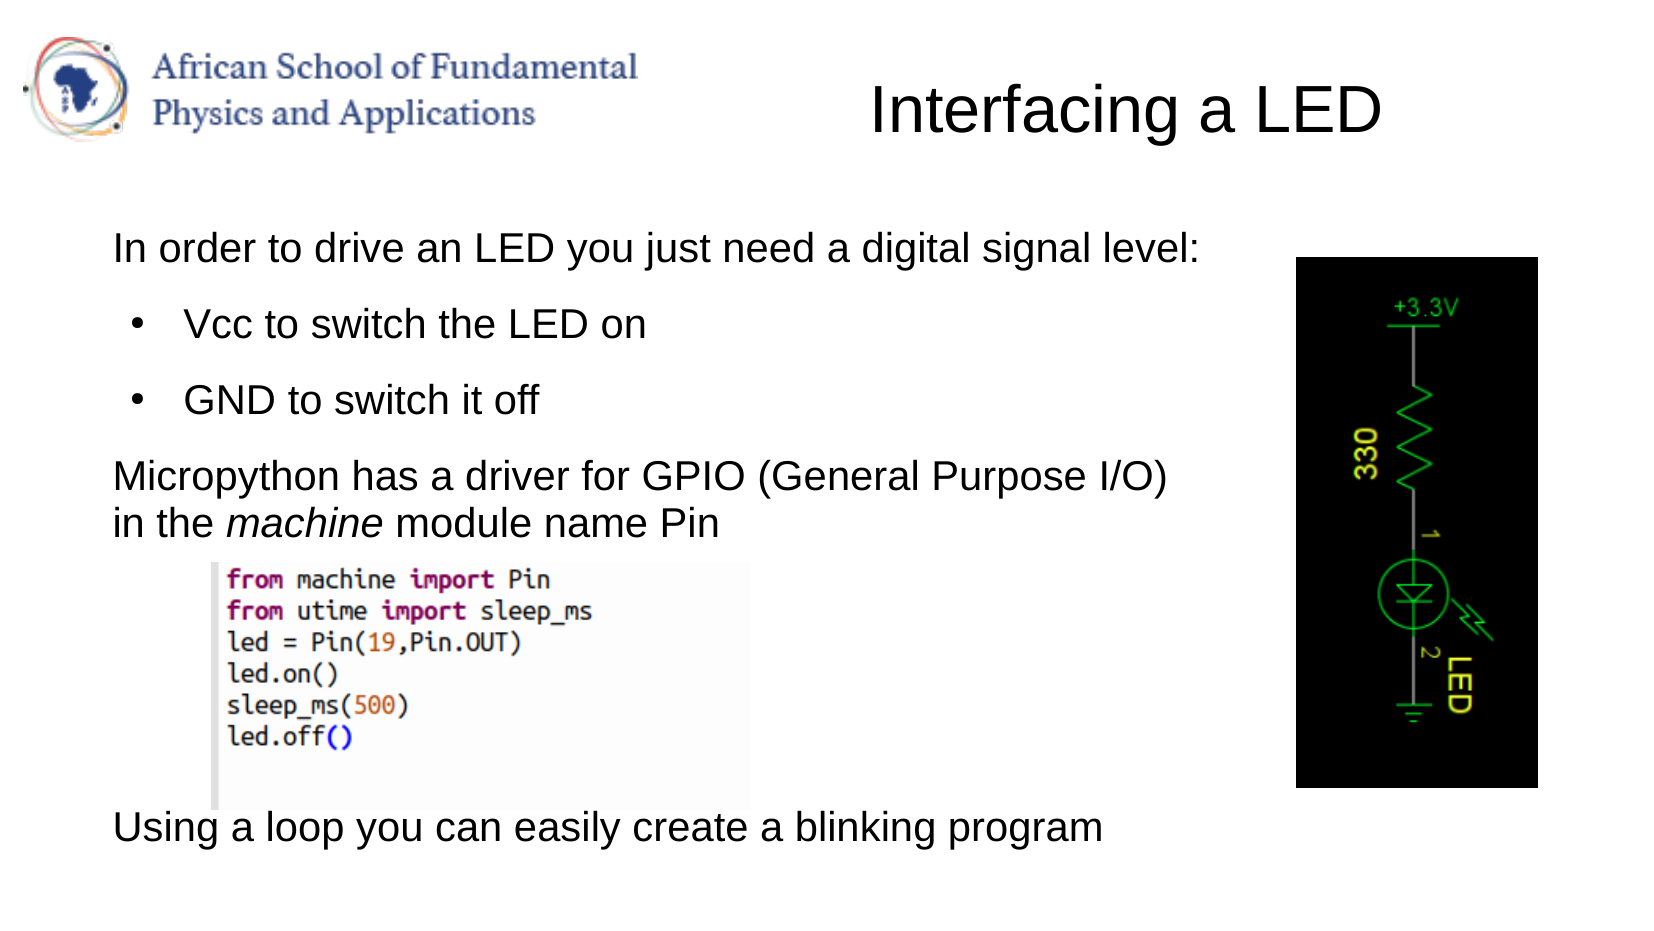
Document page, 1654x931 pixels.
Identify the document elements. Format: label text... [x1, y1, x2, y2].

list In order to drive an LED you just need a digital signal level: Vcc to switch the LED on GND to switch it off Micropython has a driver for GPIO (General Purpose I/O) in the machine module name Pin Using a loop you can easily create a blinking program [112, 225, 1601, 863]
picture [1296, 257, 1538, 788]
picture [211, 562, 751, 810]
title Interfacing a LED [679, 32, 1576, 188]
picture [23, 37, 638, 142]
